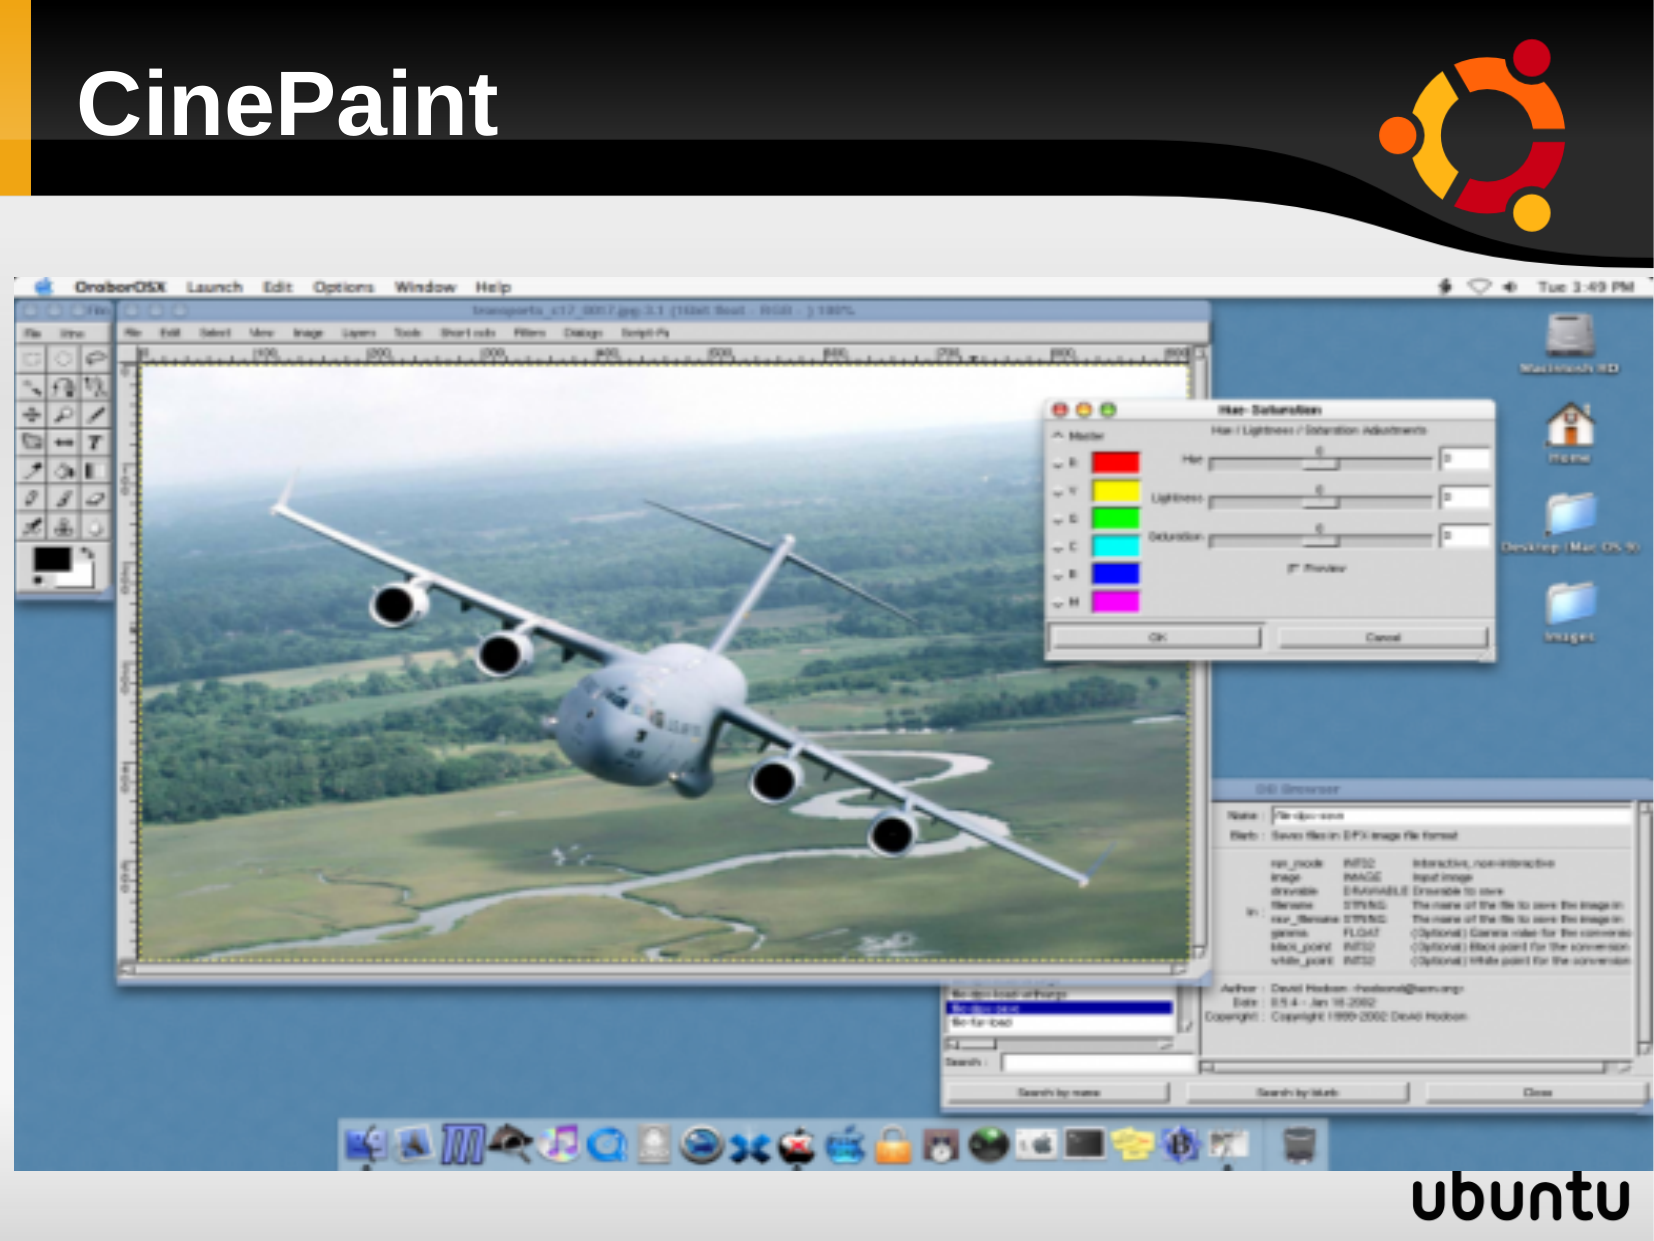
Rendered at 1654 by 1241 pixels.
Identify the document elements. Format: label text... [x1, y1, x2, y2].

picture [0, 0, 1654, 1241]
title CinePaint [76, 7, 1565, 200]
